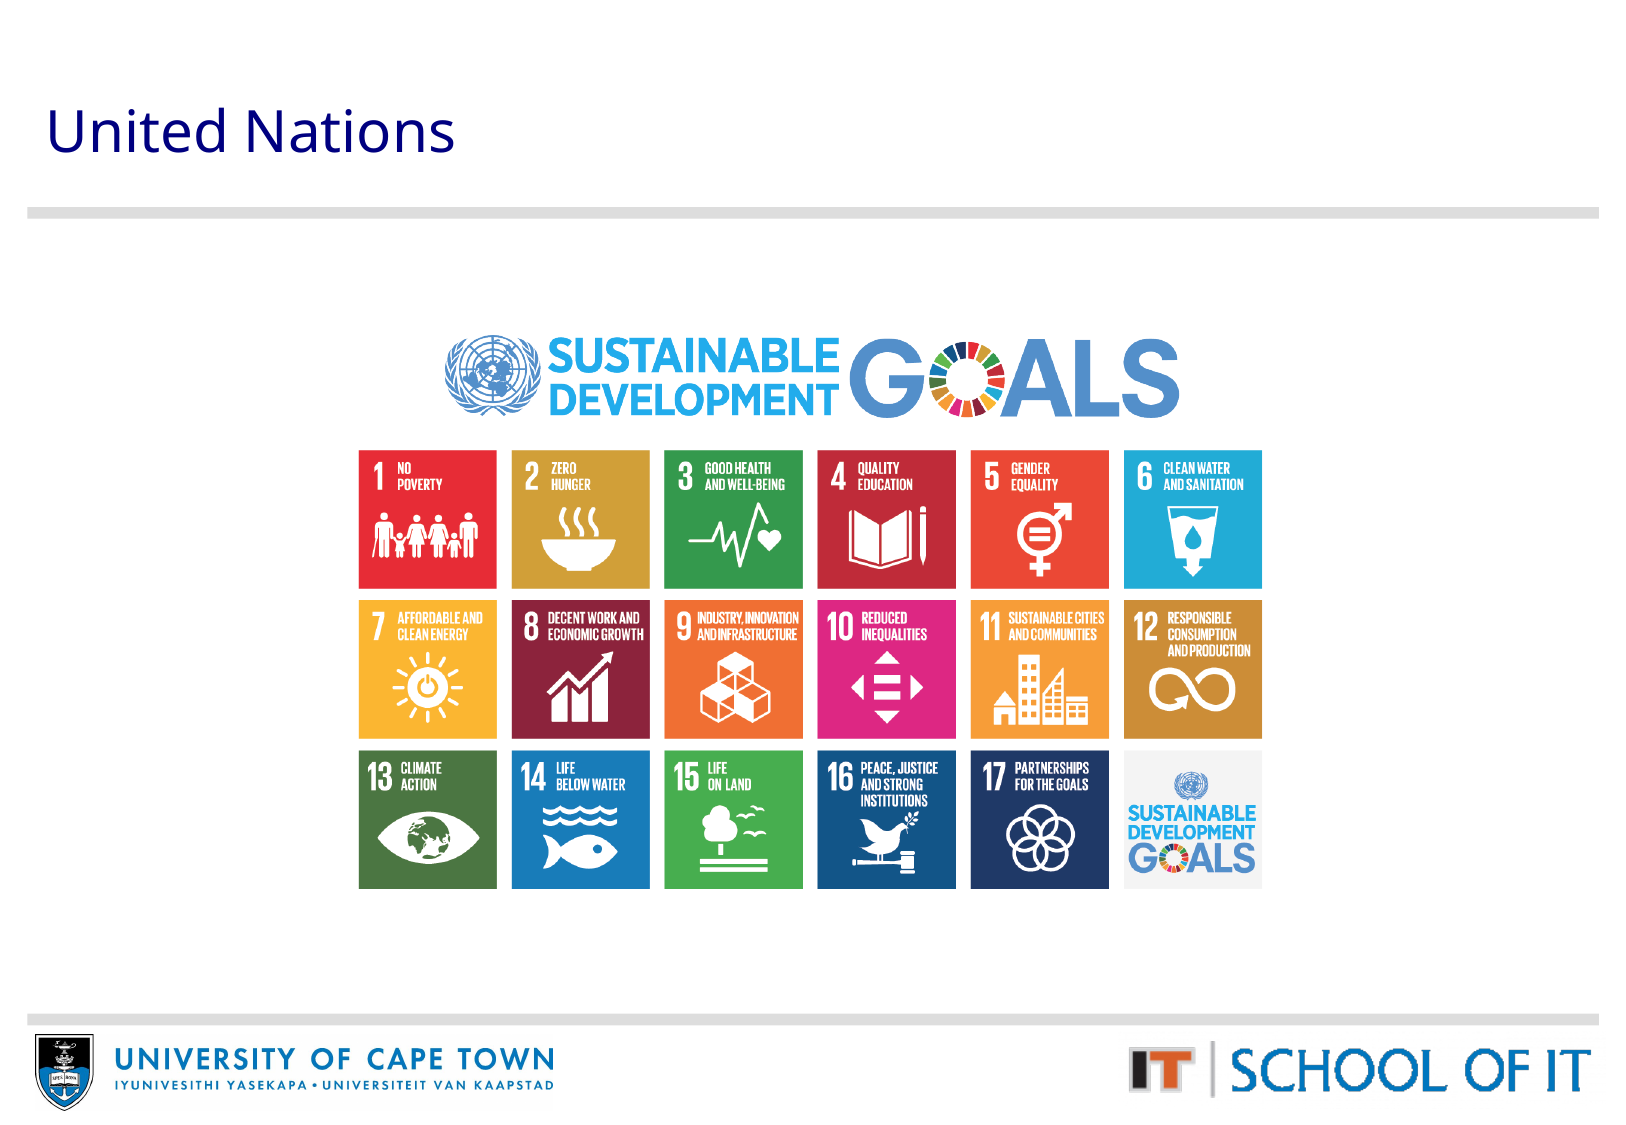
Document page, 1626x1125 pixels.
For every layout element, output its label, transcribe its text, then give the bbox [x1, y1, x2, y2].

picture [315, 236, 1301, 998]
title United Nations [45, 66, 1583, 194]
picture [1118, 1030, 1606, 1109]
picture [35, 1034, 553, 1111]
